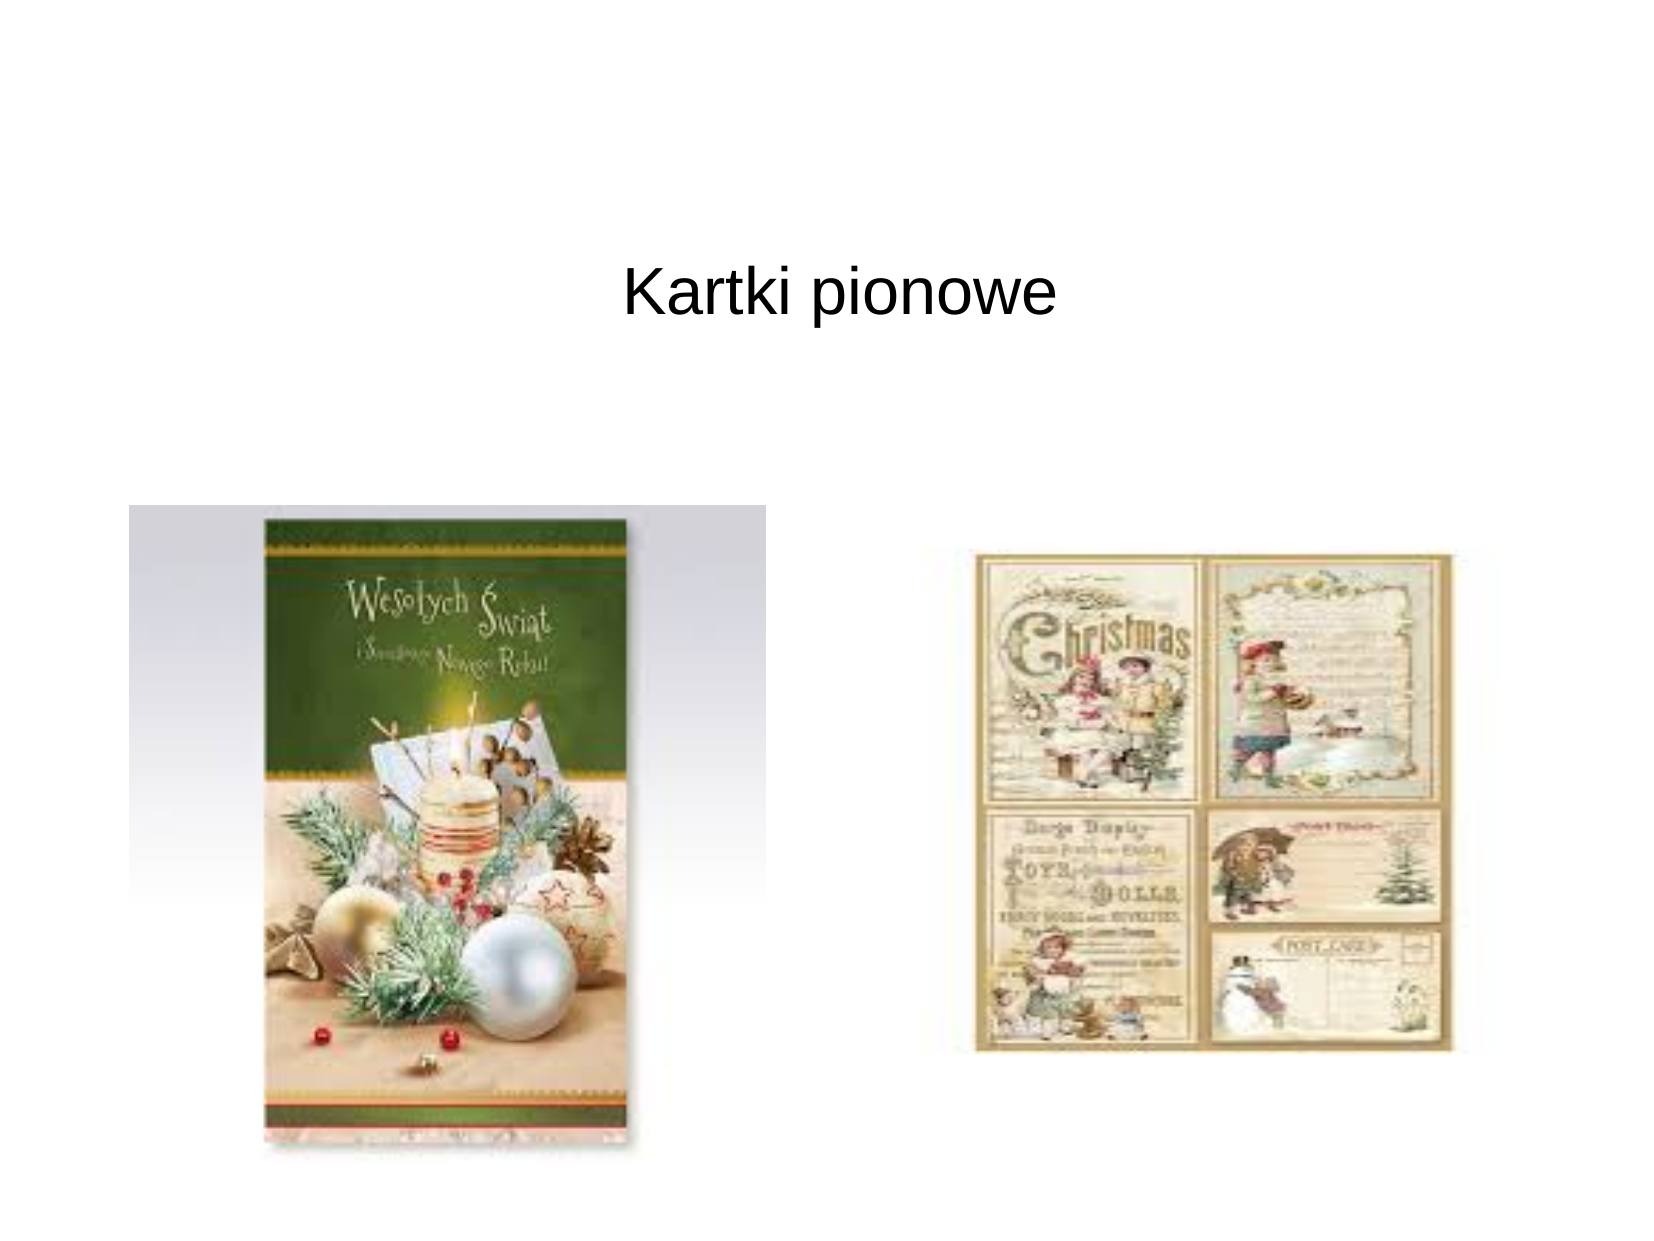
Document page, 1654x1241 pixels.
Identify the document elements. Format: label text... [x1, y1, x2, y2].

subtitle Kartki pionowe [96, 0, 1585, 814]
picture [813, 508, 1617, 1099]
picture [129, 505, 766, 1164]
